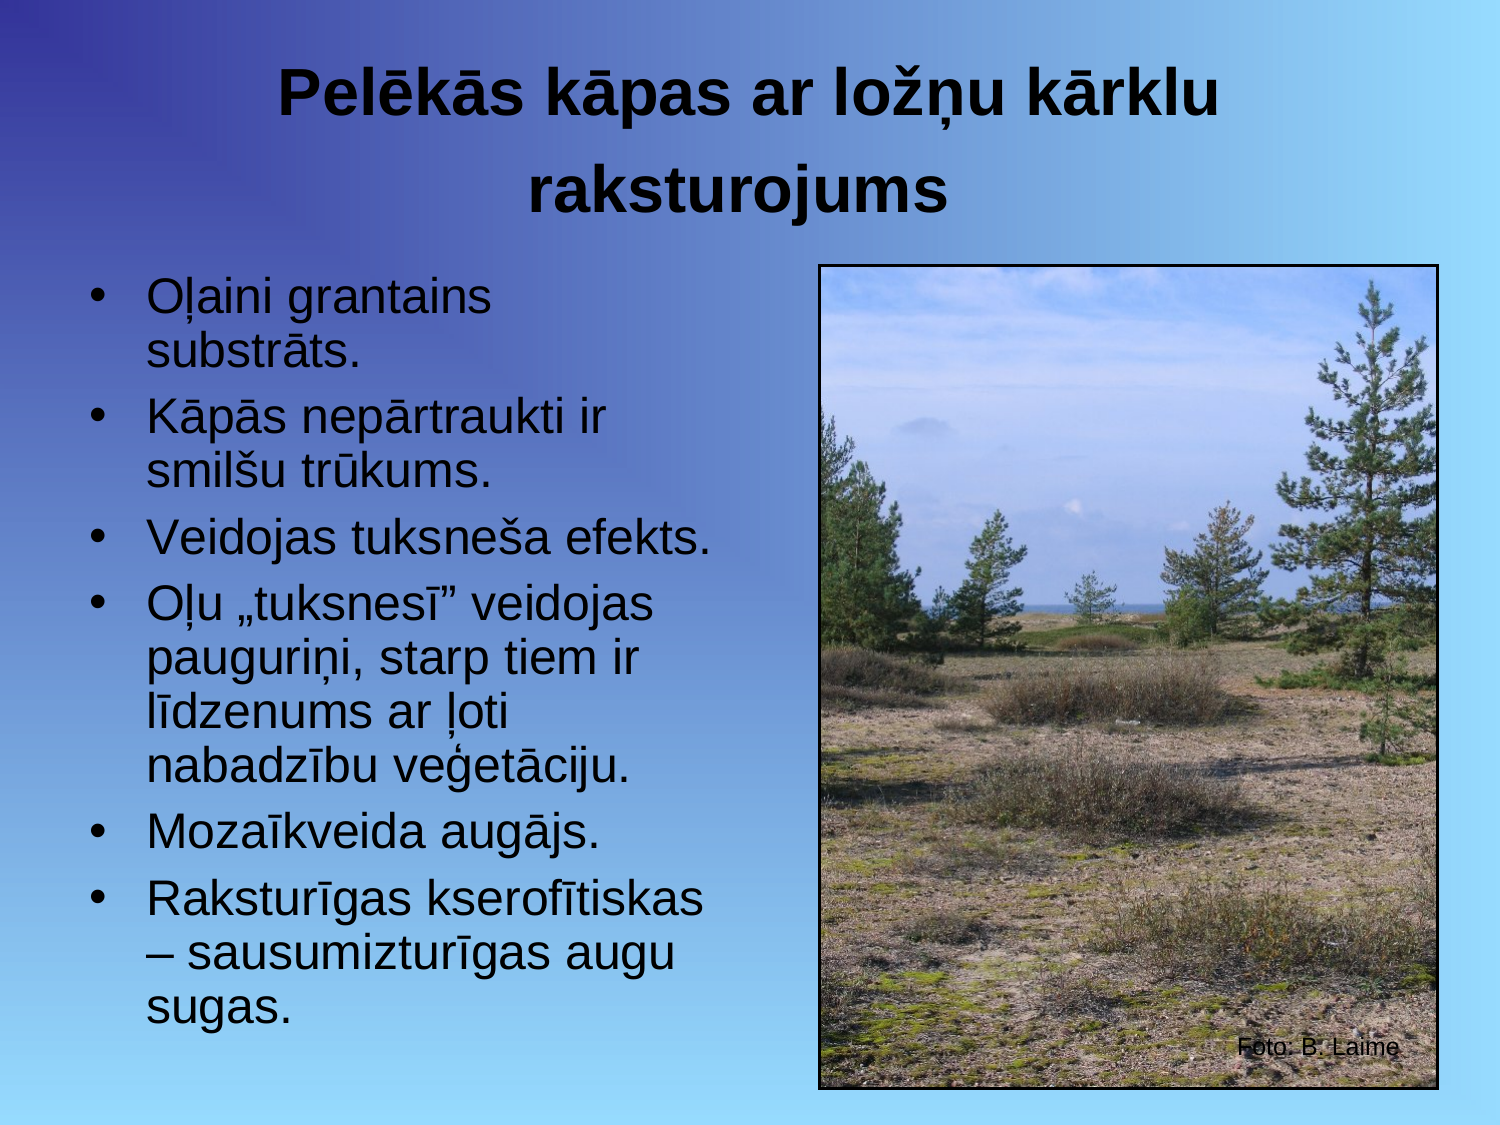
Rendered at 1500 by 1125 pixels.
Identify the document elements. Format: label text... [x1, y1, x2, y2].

text_box Foto: B. Laime [1222, 1023, 1416, 1069]
title Pelēkās kāpas ar ložņu kārklu raksturojums [75, 41, 1426, 237]
list Oļaini grantains substrāts. Kāpās nepārtraukti ir smilšu trūkums. Veidojas tuksneša efekts. Oļu „tuksnesī” veidojas pauguriņi, starp tiem ir līdzenums ar ļoti nabadzību veģetāciju. Mozaīkveida augājs. Raksturīgas kserofītiskas – sausumizturīgas augu sugas. [75, 262, 738, 1083]
picture [0, 0, 1500, 1125]
